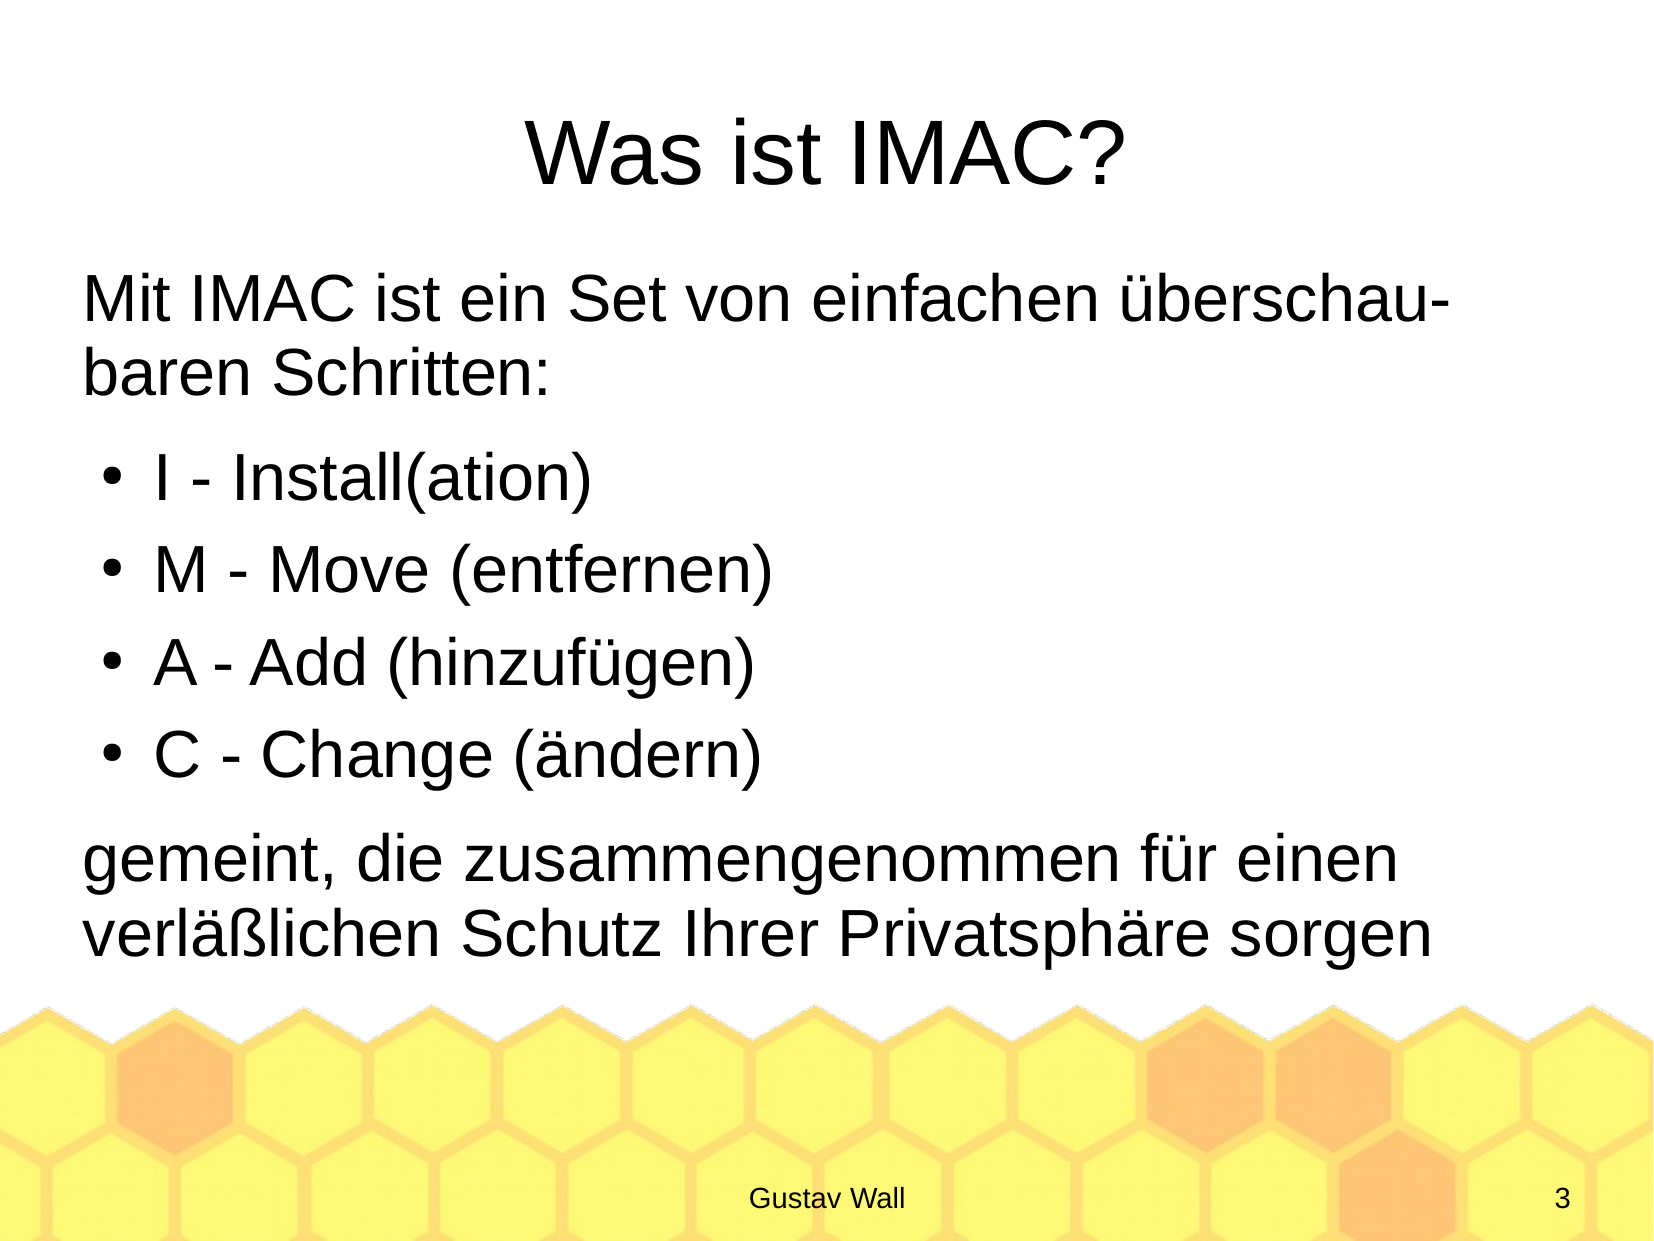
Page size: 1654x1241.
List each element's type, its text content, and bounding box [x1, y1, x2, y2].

title Was ist IMAC? [82, 49, 1571, 257]
list Mit IMAC ist ein Set von einfachen überschau-baren Schritten: I - Install(ation) M - Move (entfernen) A - Add (hinzufügen) C - Change (ändern) gemeint, die zusammengenommen für einen verläßlichen Schutz Ihrer Privatsphäre sorgen [82, 260, 1571, 980]
picture [0, 1001, 1654, 1241]
